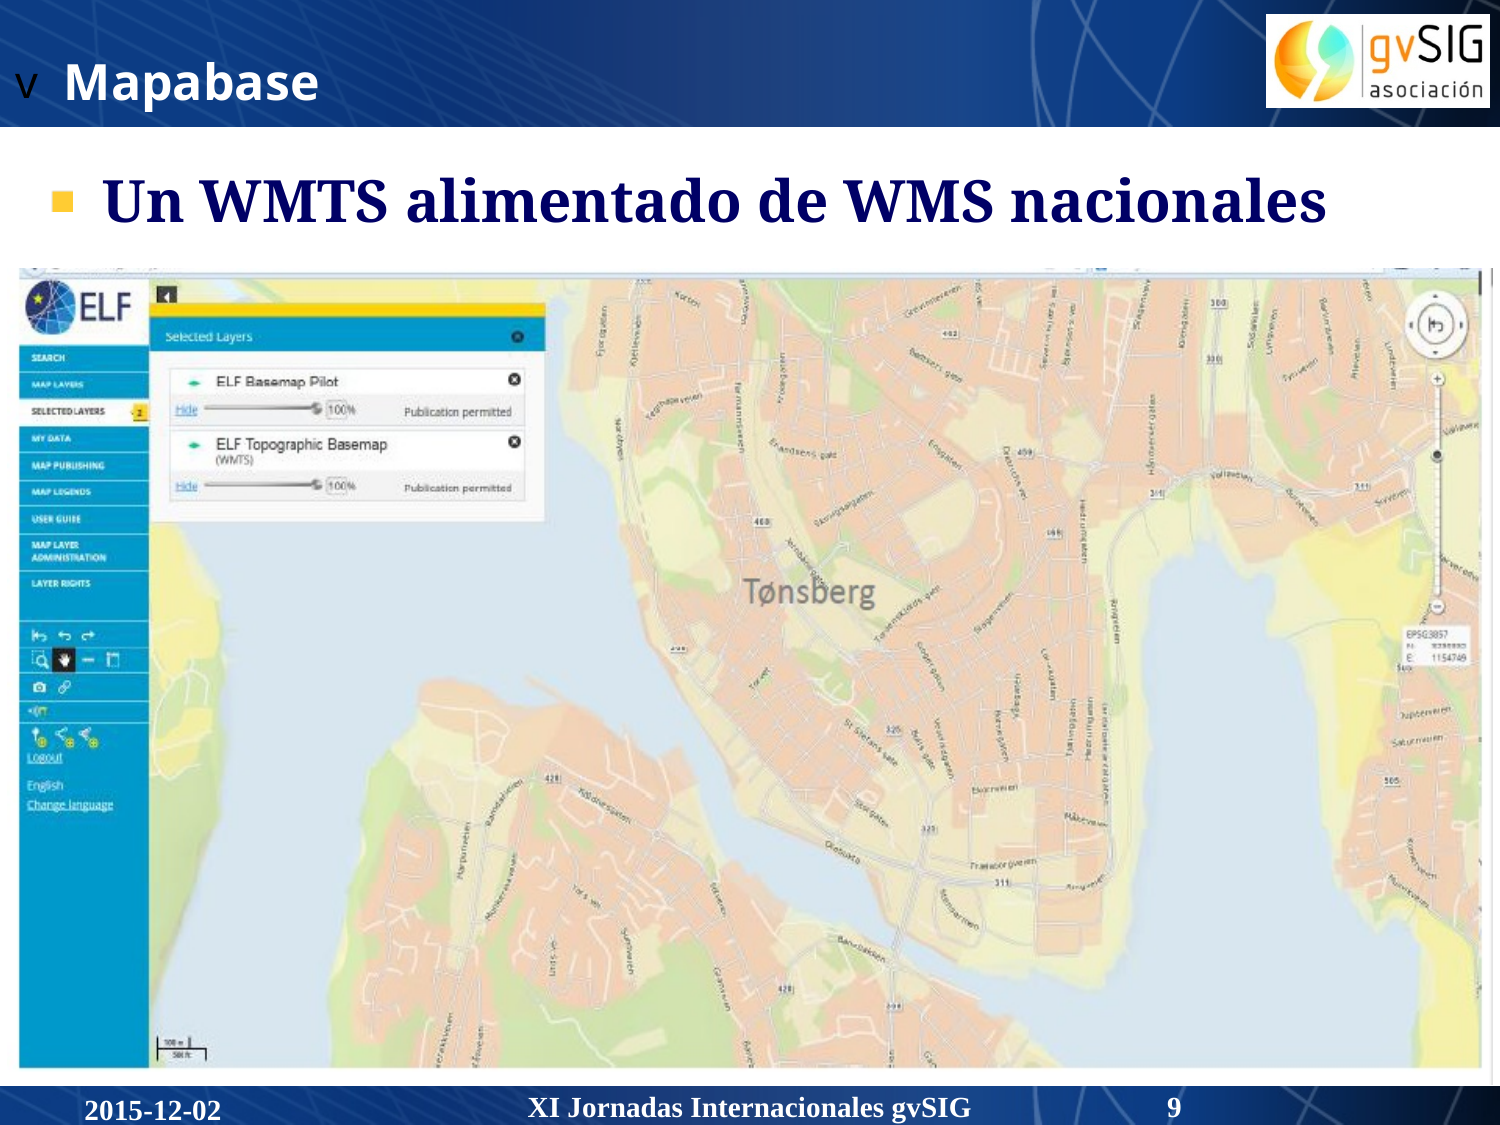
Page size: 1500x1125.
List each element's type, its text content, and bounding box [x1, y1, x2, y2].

picture [7, 268, 1493, 1085]
list Un WMTS alimentado de WMS nacionales [31, 156, 1465, 268]
title Mapabase [0, 43, 1276, 107]
